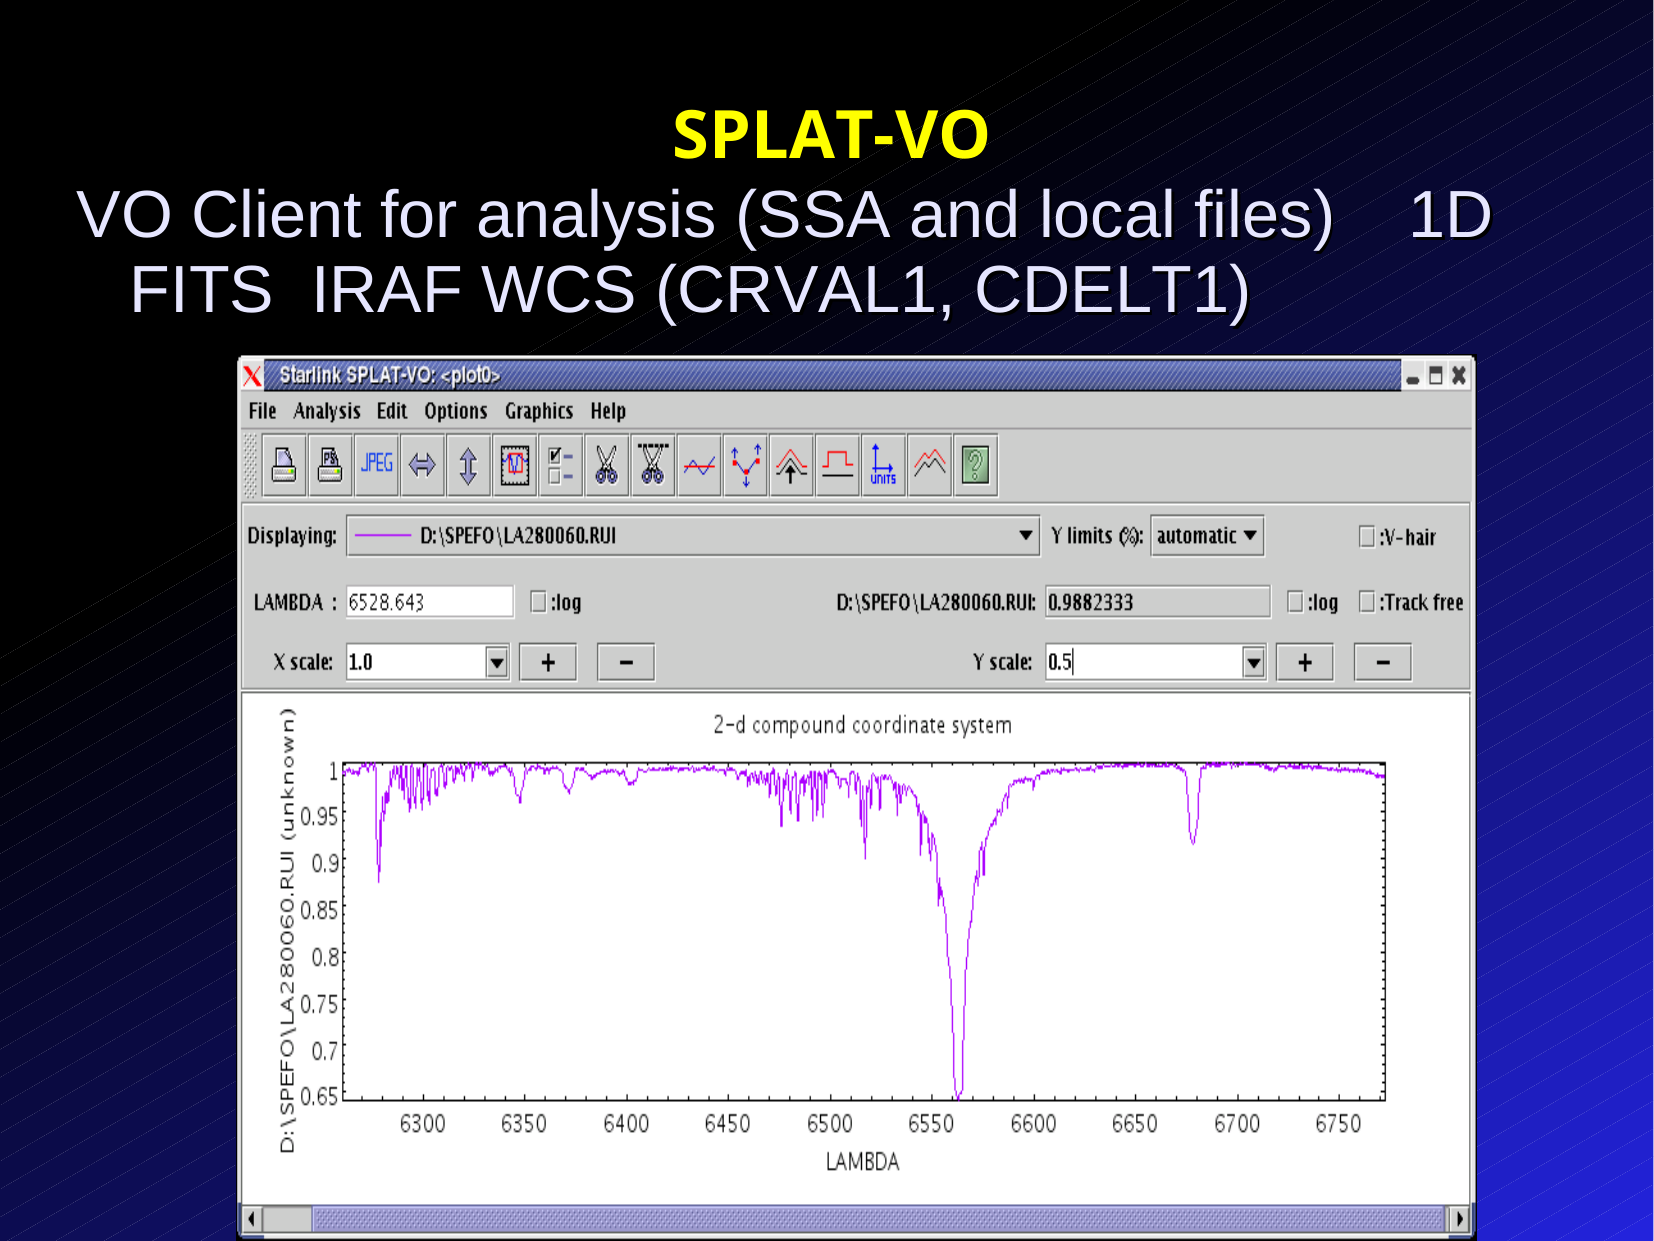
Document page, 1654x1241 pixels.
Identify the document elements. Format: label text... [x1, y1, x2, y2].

title SPLAT-VO [88, 29, 1577, 237]
picture [236, 355, 1477, 1241]
list VO Client for analysis (SSA and local files) 1D FITS IRAF WCS (CRVAL1, CDELT1) [59, 177, 1548, 355]
